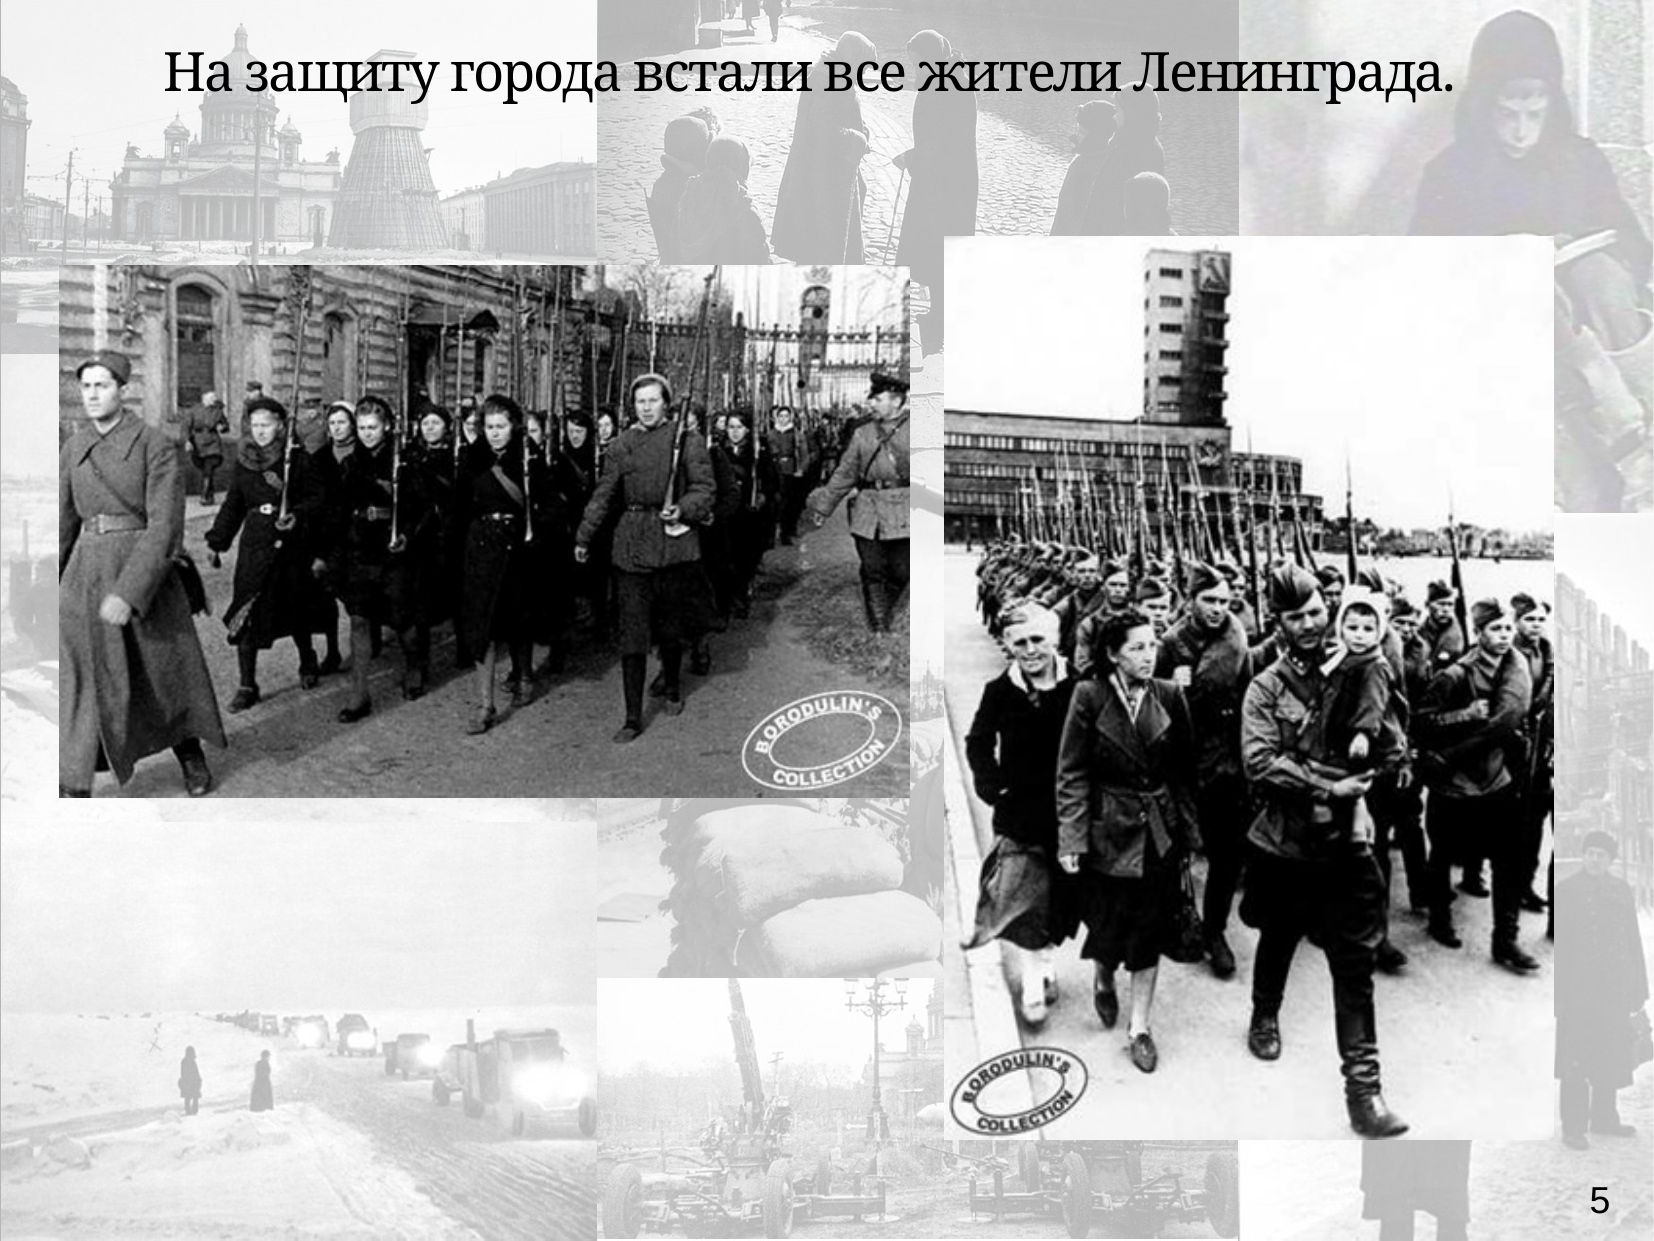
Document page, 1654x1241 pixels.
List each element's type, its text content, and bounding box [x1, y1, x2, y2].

text_box На защиту города встали все жители Ленинграда. [88, 29, 1532, 258]
picture [0, 0, 1654, 1241]
text_box <номер> [1033, 1169, 1625, 1241]
